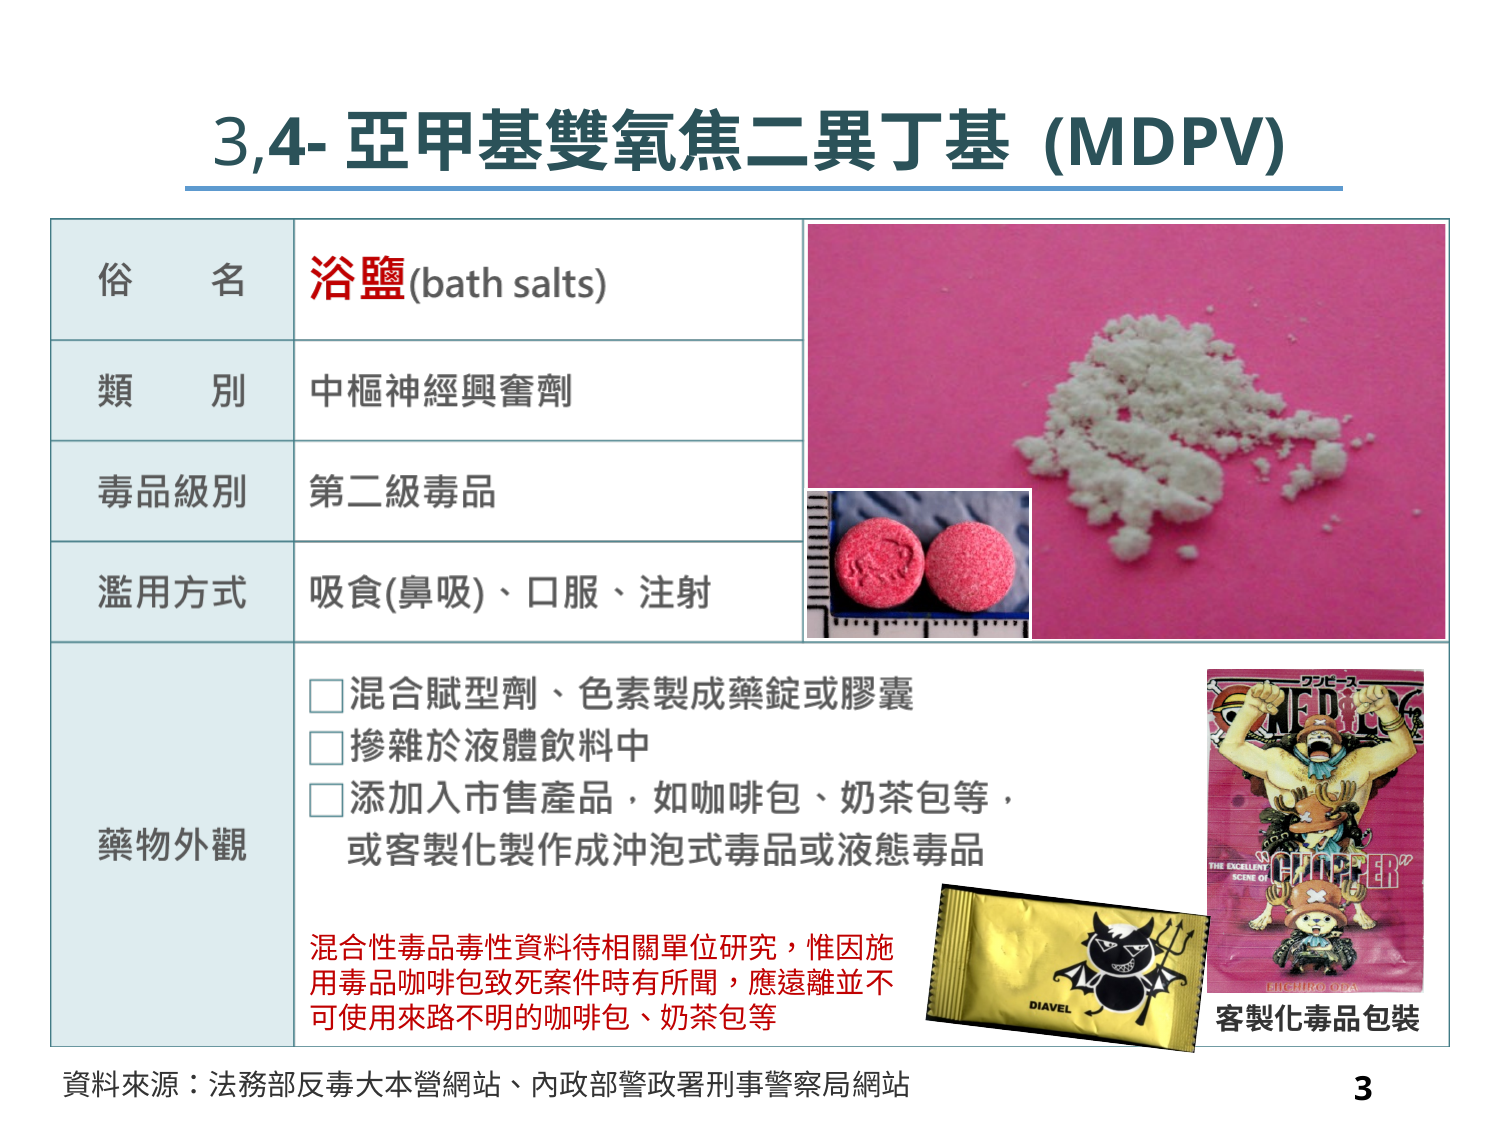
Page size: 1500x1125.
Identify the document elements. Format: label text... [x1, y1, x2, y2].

text_box 客製化毒品包裝 [1201, 993, 1453, 1043]
text_box 3 [1338, 1059, 1500, 1120]
text_box 3,4-亞甲基雙氧焦二異丁基 (MDPV) [197, 91, 1339, 186]
text_box 混合性毒品毒性資料待相關單位研究，惟因施用毒品咖啡包致死案件時有所聞，應遠離並不可使用來路不明的咖啡包、奶茶包等 [295, 922, 921, 1042]
picture [50, 218, 1450, 1053]
text_box 資料來源：法務部反毒大本營網站、內政部警政署刑事警察局網站 [48, 1059, 1146, 1109]
